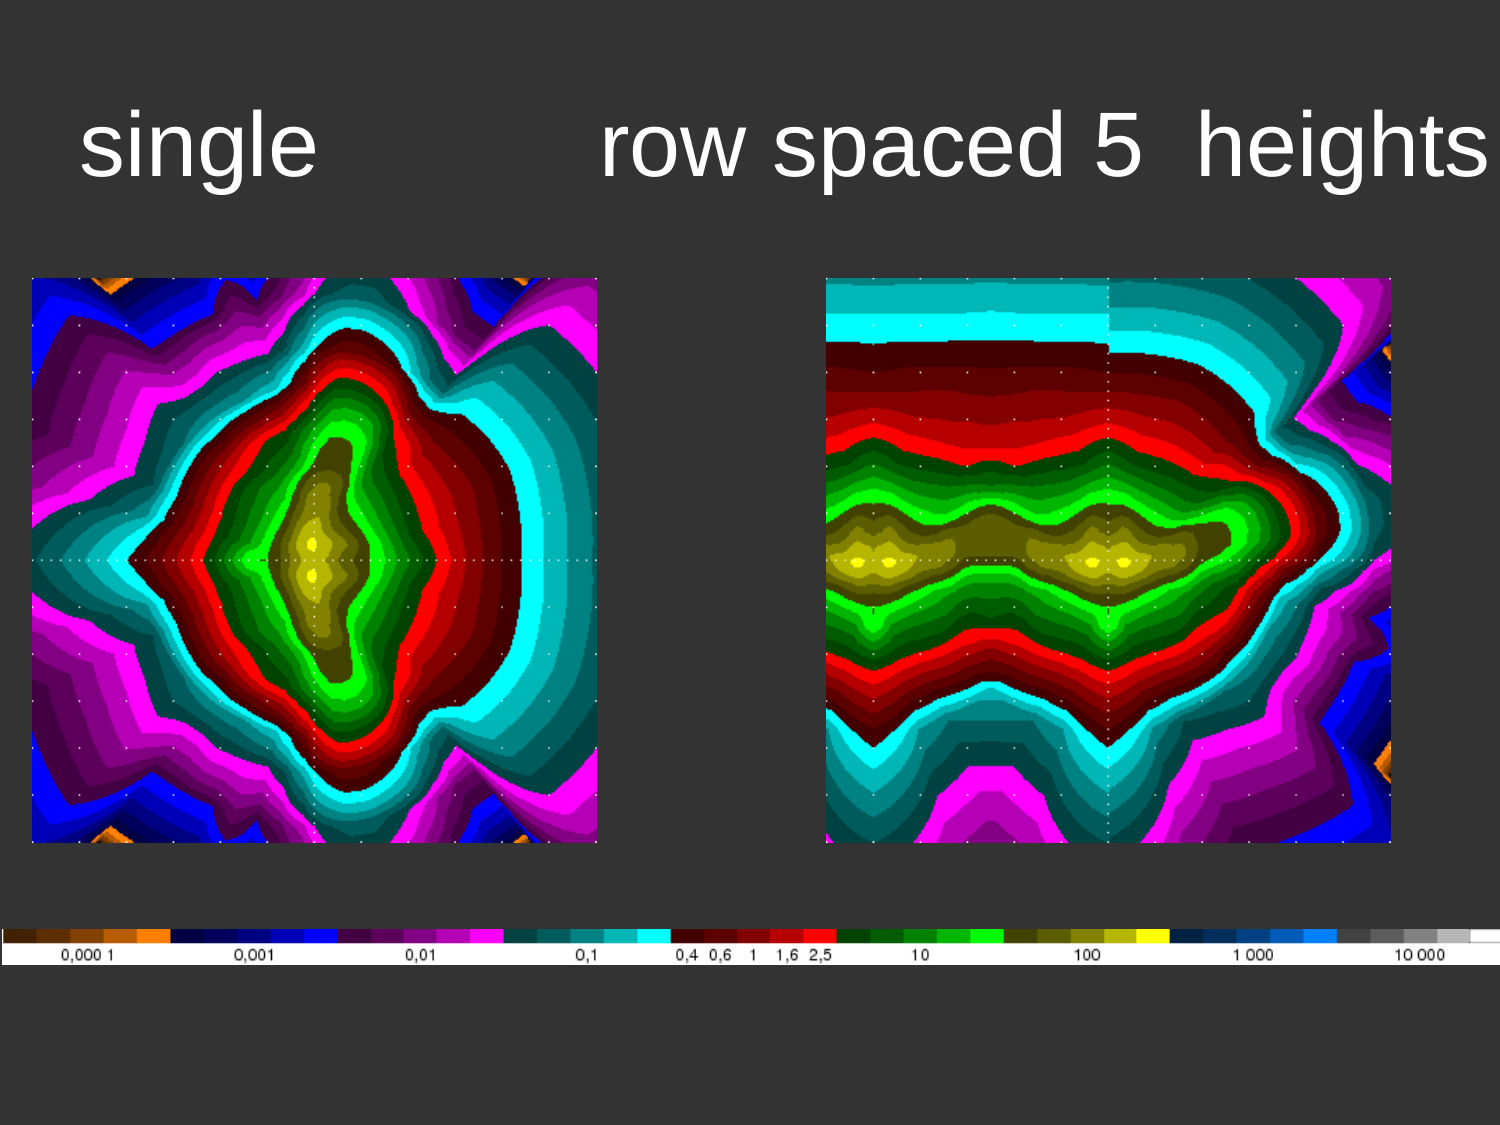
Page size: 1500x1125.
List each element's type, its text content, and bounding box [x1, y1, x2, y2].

picture [826, 278, 1391, 843]
title single row spaced 5 heights [75, 21, 1498, 275]
picture [32, 278, 597, 843]
picture [2, 929, 1500, 965]
